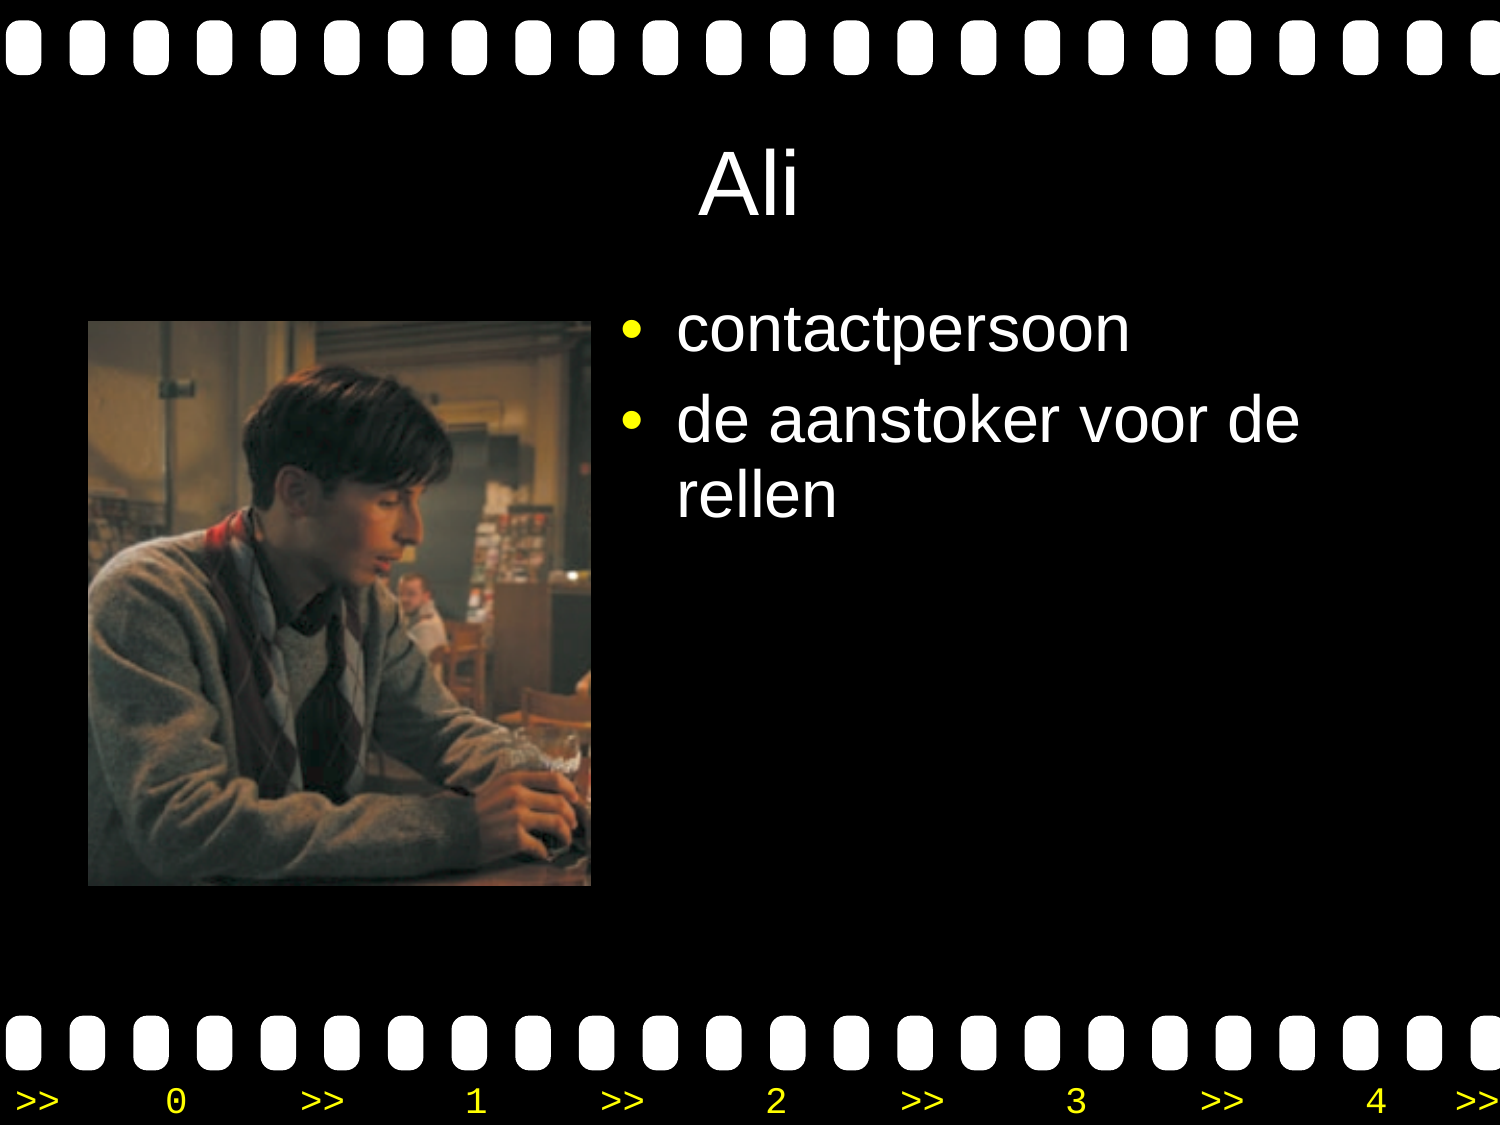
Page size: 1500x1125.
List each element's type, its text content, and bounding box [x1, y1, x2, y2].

picture [88, 321, 591, 886]
title Ali [75, 97, 1426, 271]
list contactpersoon de aanstoker voor de rellen [620, 290, 1426, 1019]
